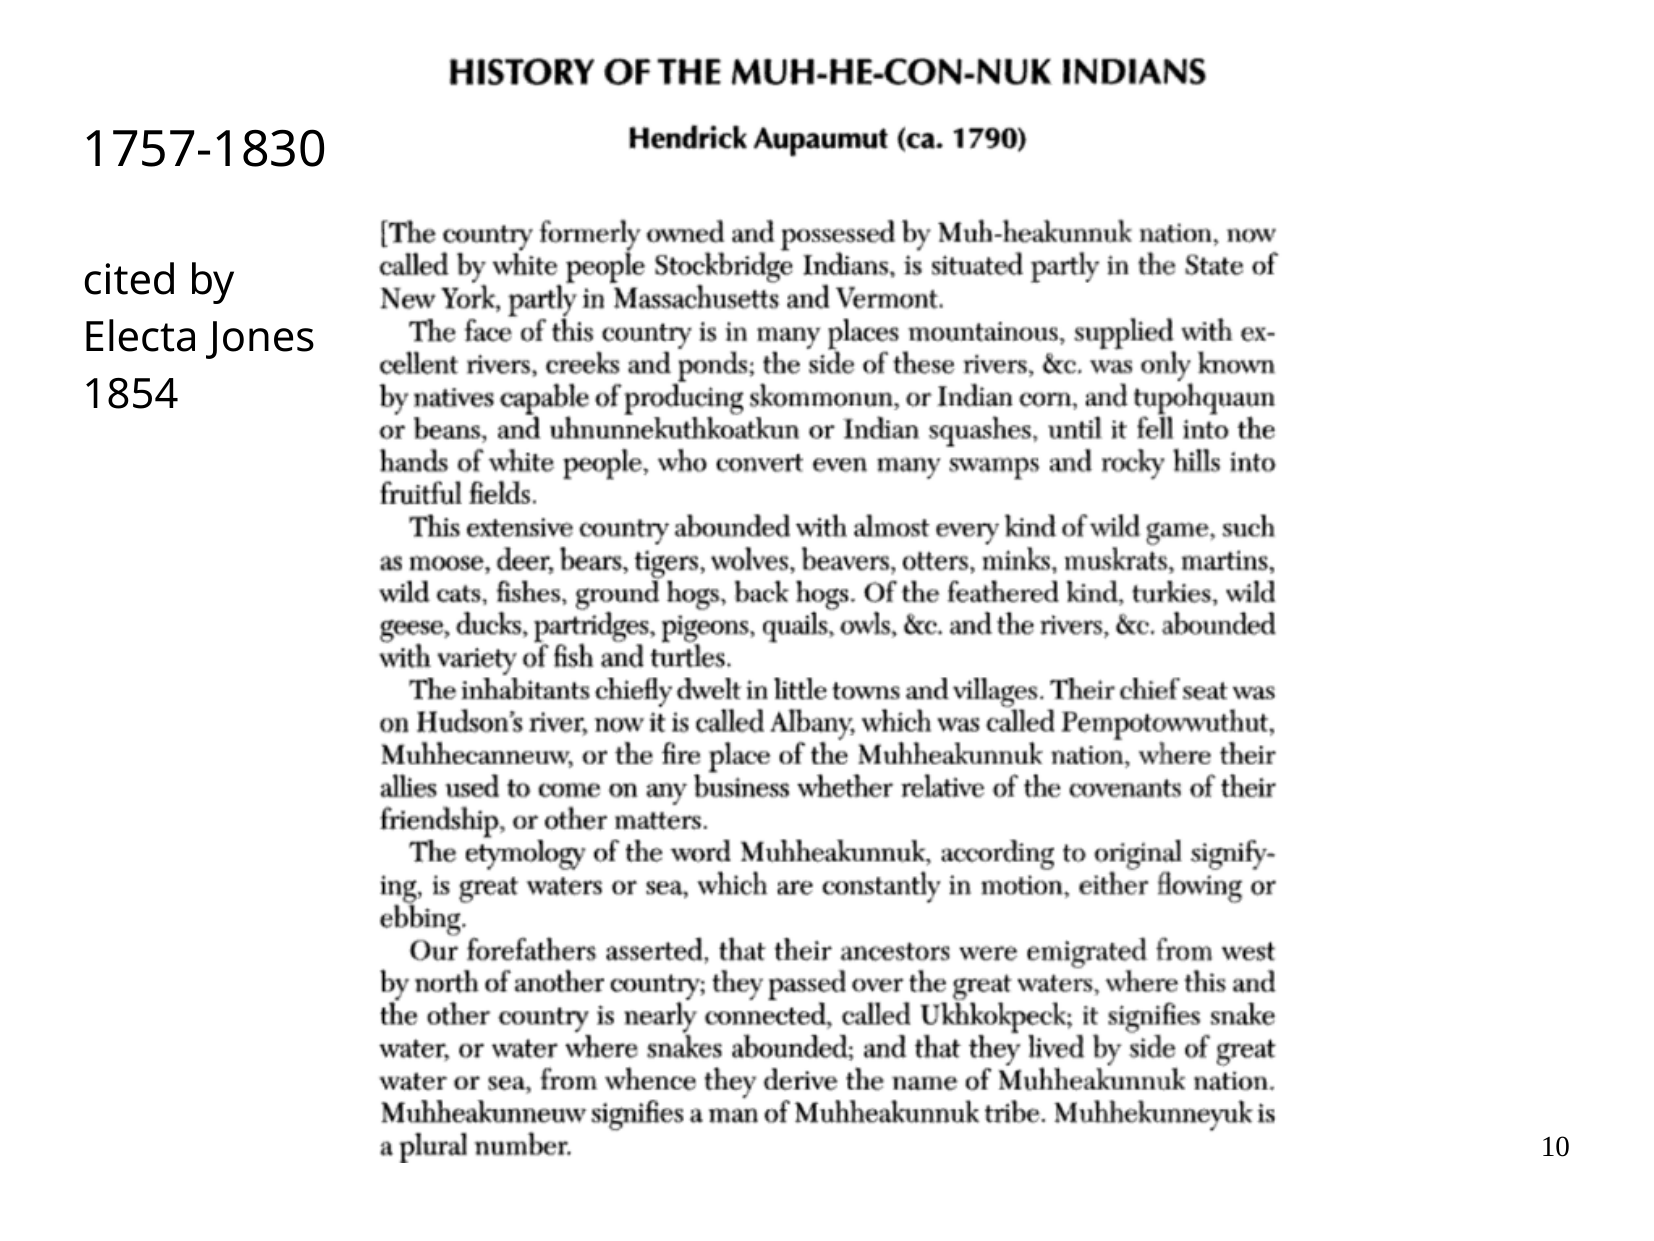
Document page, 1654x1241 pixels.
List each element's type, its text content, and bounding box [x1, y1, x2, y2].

picture [349, 467, 1304, 1163]
title 1757-1830 cited by Electa Jones 1854 [82, 134, 1571, 467]
picture [349, 37, 1304, 134]
